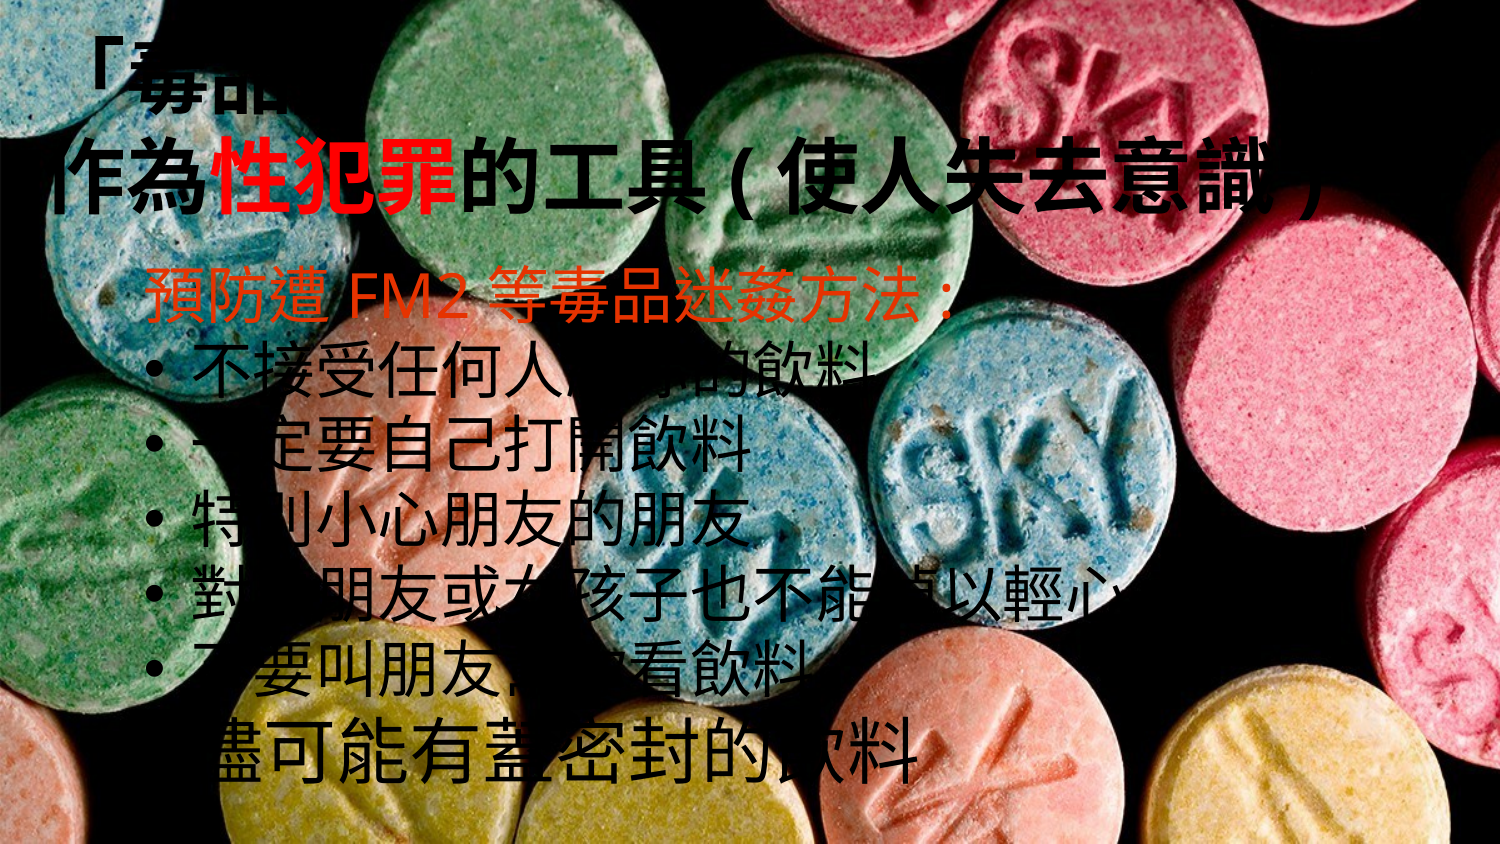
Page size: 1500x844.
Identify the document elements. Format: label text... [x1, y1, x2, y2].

picture [0, 0, 1500, 844]
text_box 「毒品」 作為性犯罪的工具(使人失去意識) [28, 16, 1442, 232]
text_box 預防遭FM2等毒品迷姦方法: 不接受任何人給你的飲料 一定要自己打開飲料 特別小心朋友的朋友 對熟朋友或女孩子也不能掉以輕心 不要叫朋友幫你看飲料 儘可能有蓋密封的飲料 [128, 248, 1371, 801]
